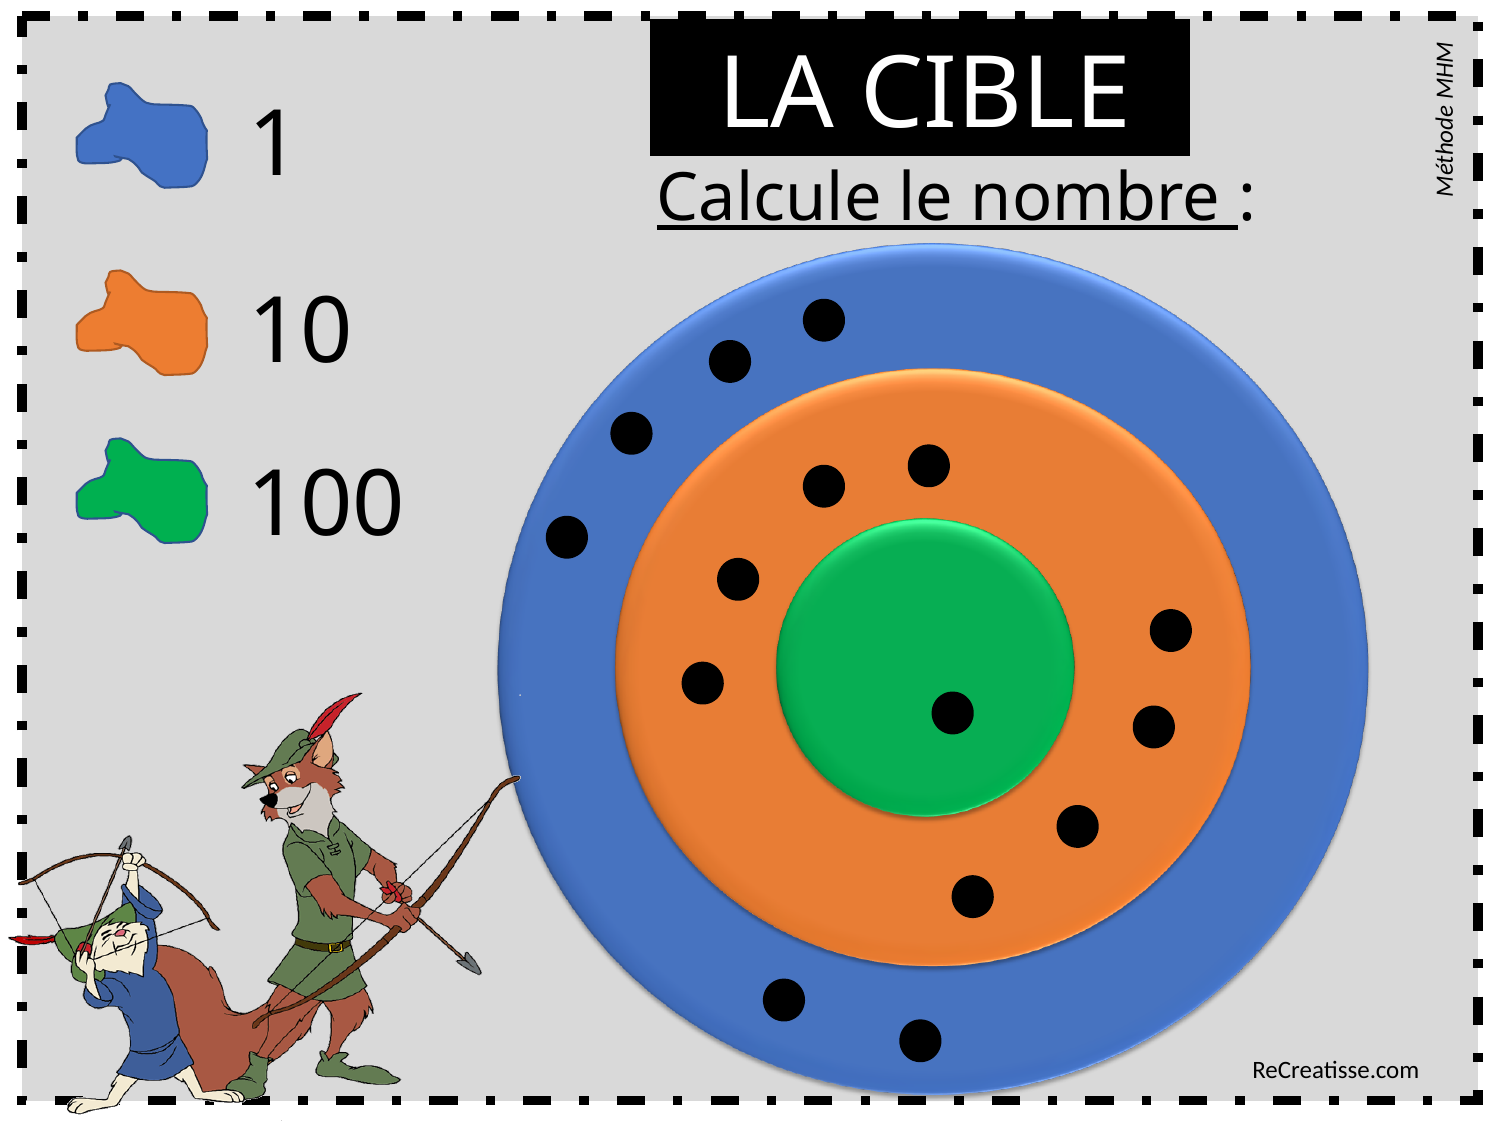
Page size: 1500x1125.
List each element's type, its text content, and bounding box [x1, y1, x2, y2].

text_box 100 [233, 436, 421, 561]
text_box 10 [233, 263, 369, 388]
text_box Méthode MHM [1420, 27, 1465, 212]
text_box ReCreatisse.com [1237, 1046, 1435, 1092]
text_box [718, 558, 759, 600]
text_box [682, 662, 723, 704]
picture [0, 239, 1375, 1121]
text_box [952, 876, 993, 918]
text_box [763, 979, 804, 1021]
text_box [1133, 706, 1174, 748]
text_box [803, 299, 844, 341]
text_box [932, 692, 973, 734]
text_box [546, 516, 587, 558]
text_box [709, 341, 751, 382]
text_box [611, 412, 652, 454]
text_box Calcule le nombre : [642, 146, 1271, 241]
text_box [1150, 610, 1191, 651]
text_box [22, 16, 1478, 1101]
text_box [1057, 806, 1098, 847]
text_box 1 [233, 76, 316, 201]
text_box LA CIBLE [651, 20, 1189, 155]
text_box [900, 1020, 941, 1062]
text_box [908, 445, 949, 487]
text_box [803, 465, 844, 507]
